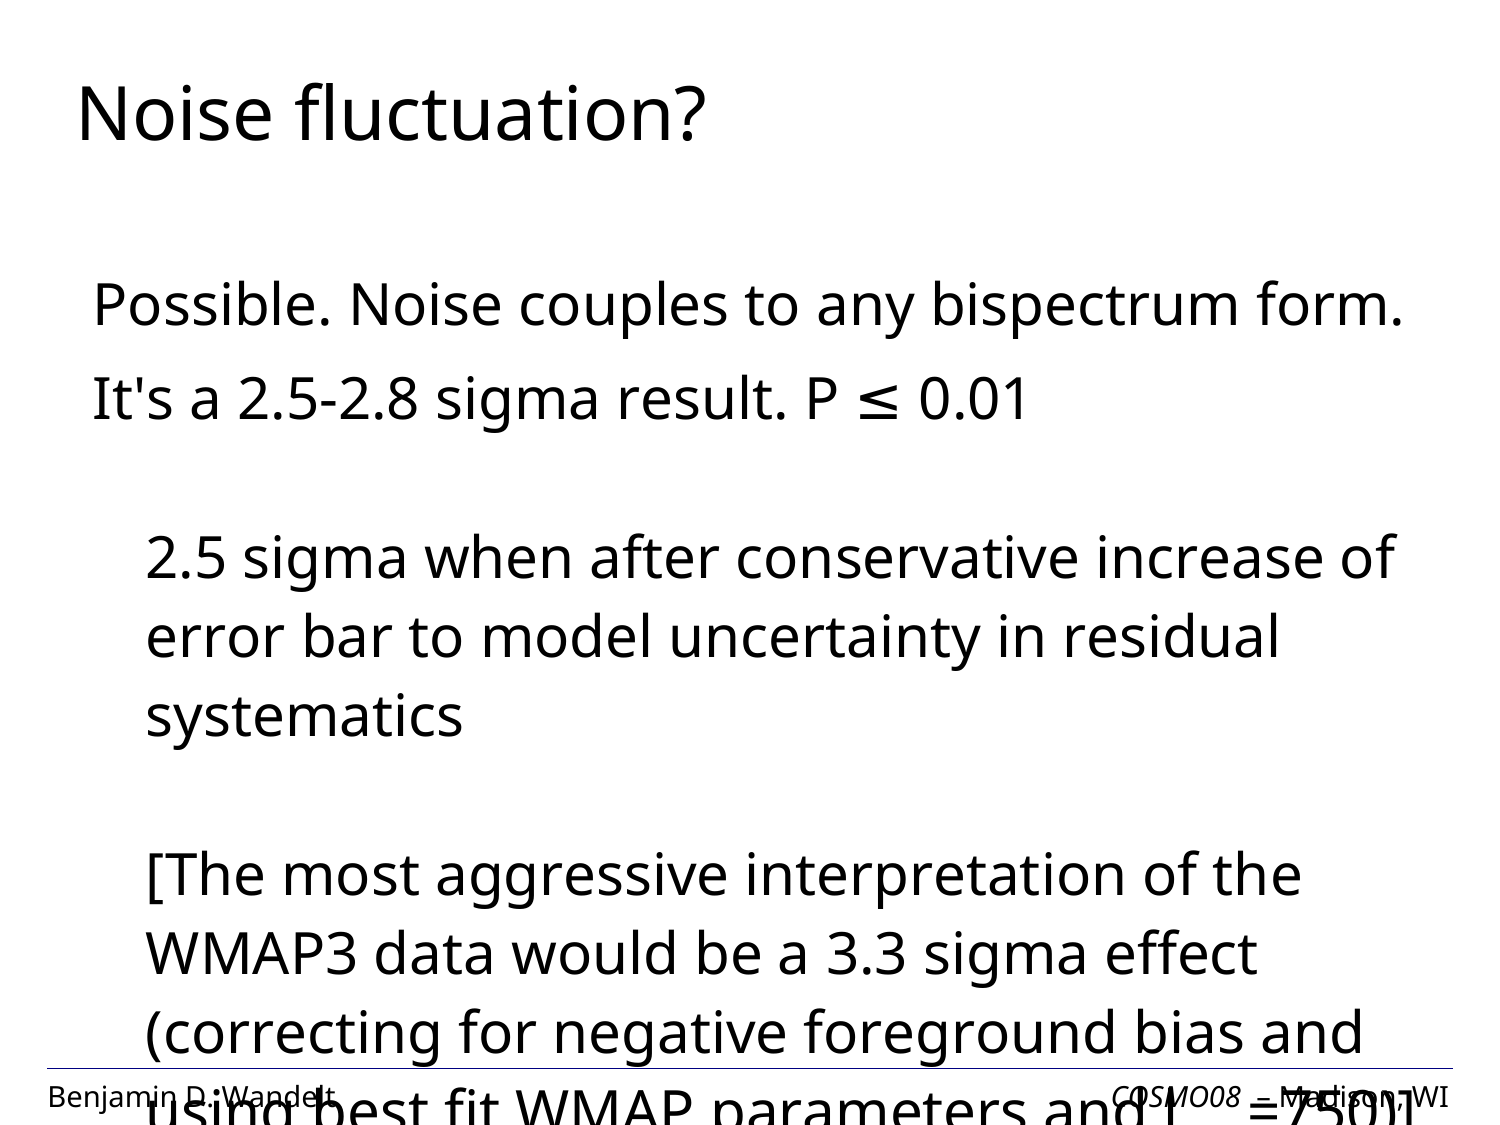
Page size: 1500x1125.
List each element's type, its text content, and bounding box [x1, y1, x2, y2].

title Noise fluctuation? [74, 34, 1425, 190]
list Possible. Noise couples to any bispectrum form. It's a 2.5-2.8 sigma result. P ≤ 0.01 2.5 sigma when after conservative increase of error bar to model uncertainty in residual systematics [The most aggressive interpretation of the WMAP3 data would be a 3.3 sigma effect (correcting for negative foreground bias and using best fit WMAP parameters and lmax=750)] [74, 263, 1425, 1045]
